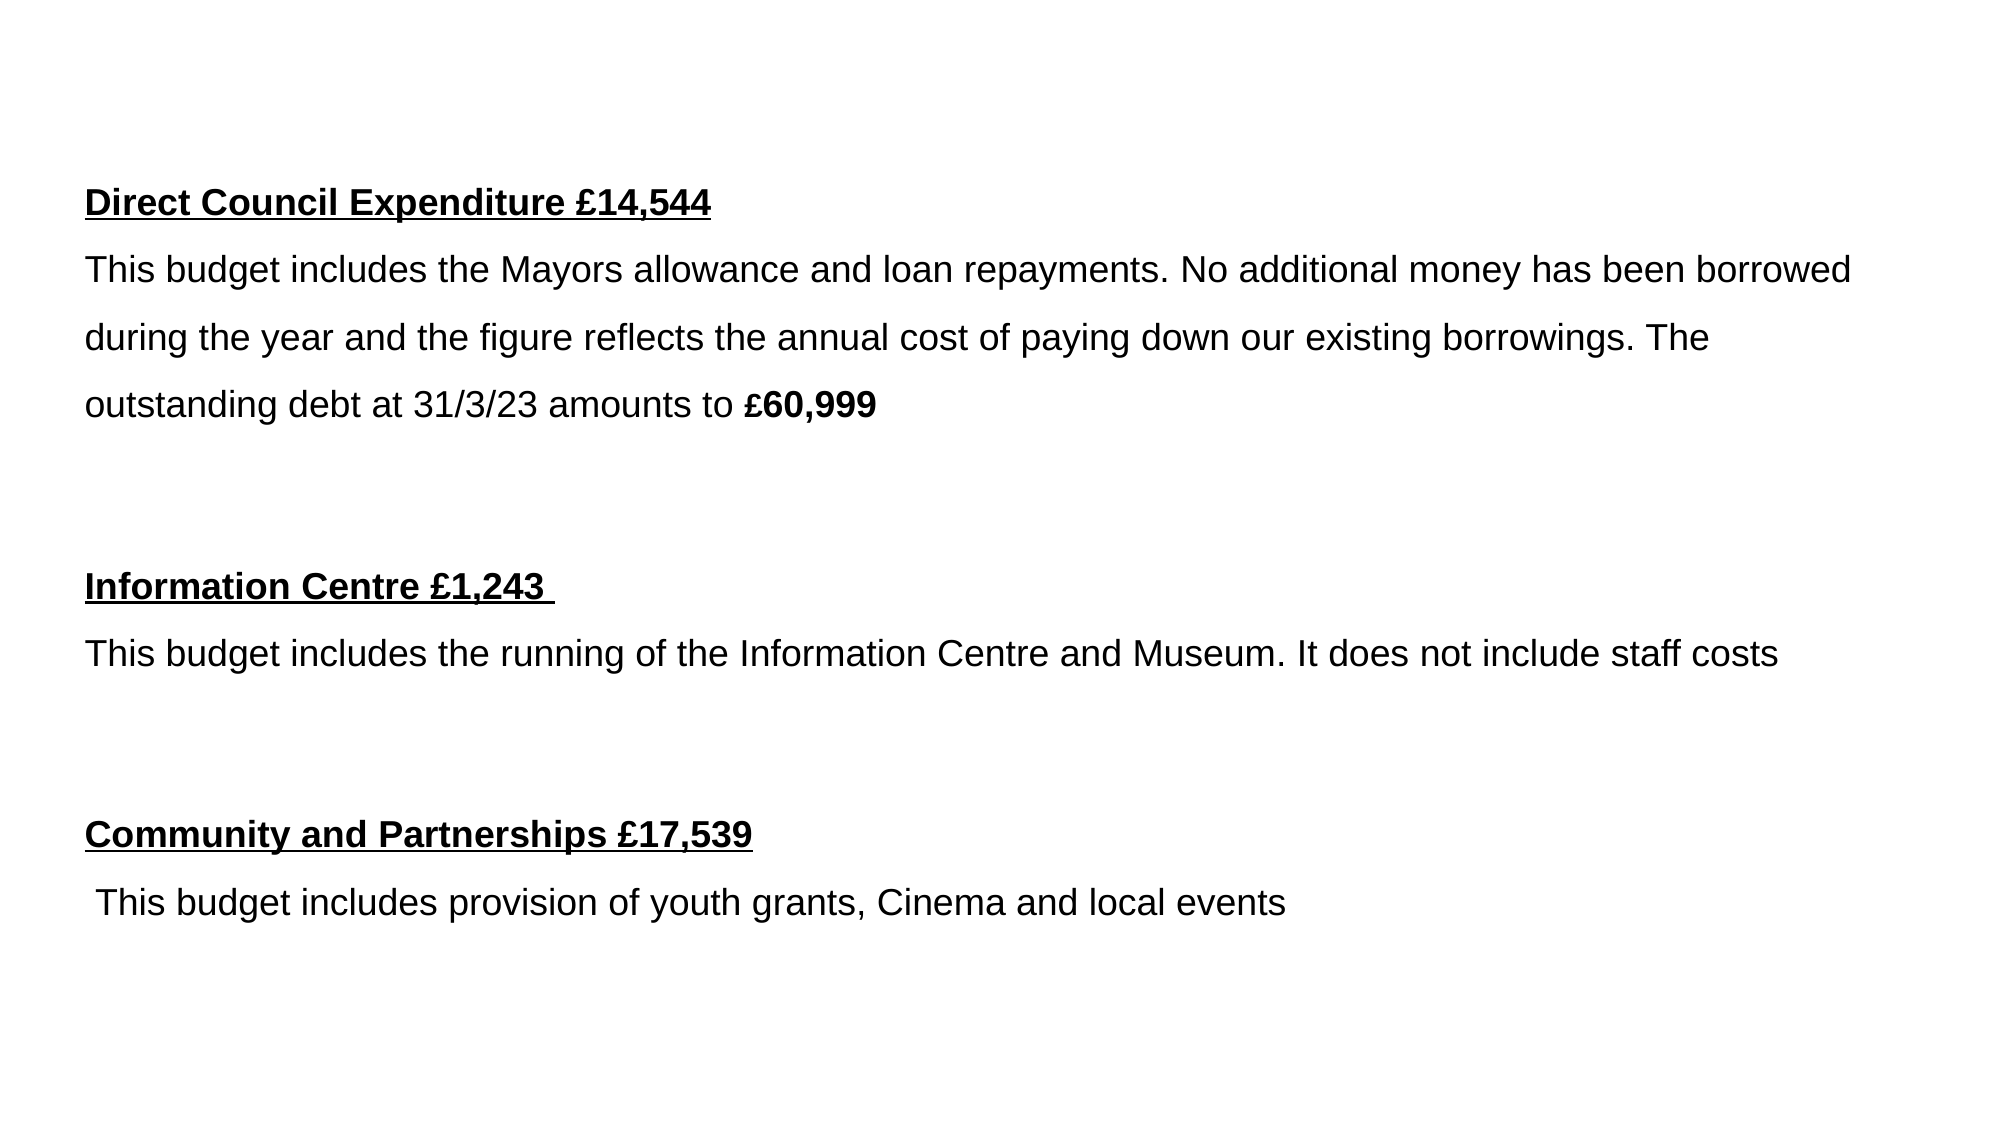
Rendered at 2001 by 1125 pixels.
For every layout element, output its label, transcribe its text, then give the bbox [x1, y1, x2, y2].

text_box Direct Council Expenditure £14,544 This budget includes the Mayors allowance and loan repayments. No additional money has been borrowed during the year and the figure reflects the annual cost of paying down our existing borrowings. The outstanding debt at 31/3/23 amounts to £60,999 [70, 148, 1878, 433]
text_box Community and Partnerships £17,539 This budget includes provision of youth grants, Cinema and local events [70, 780, 1837, 931]
text_box Information Centre £1,243 This budget includes the running of the Information Centre and Museum. It does not include staff costs [70, 532, 1878, 682]
